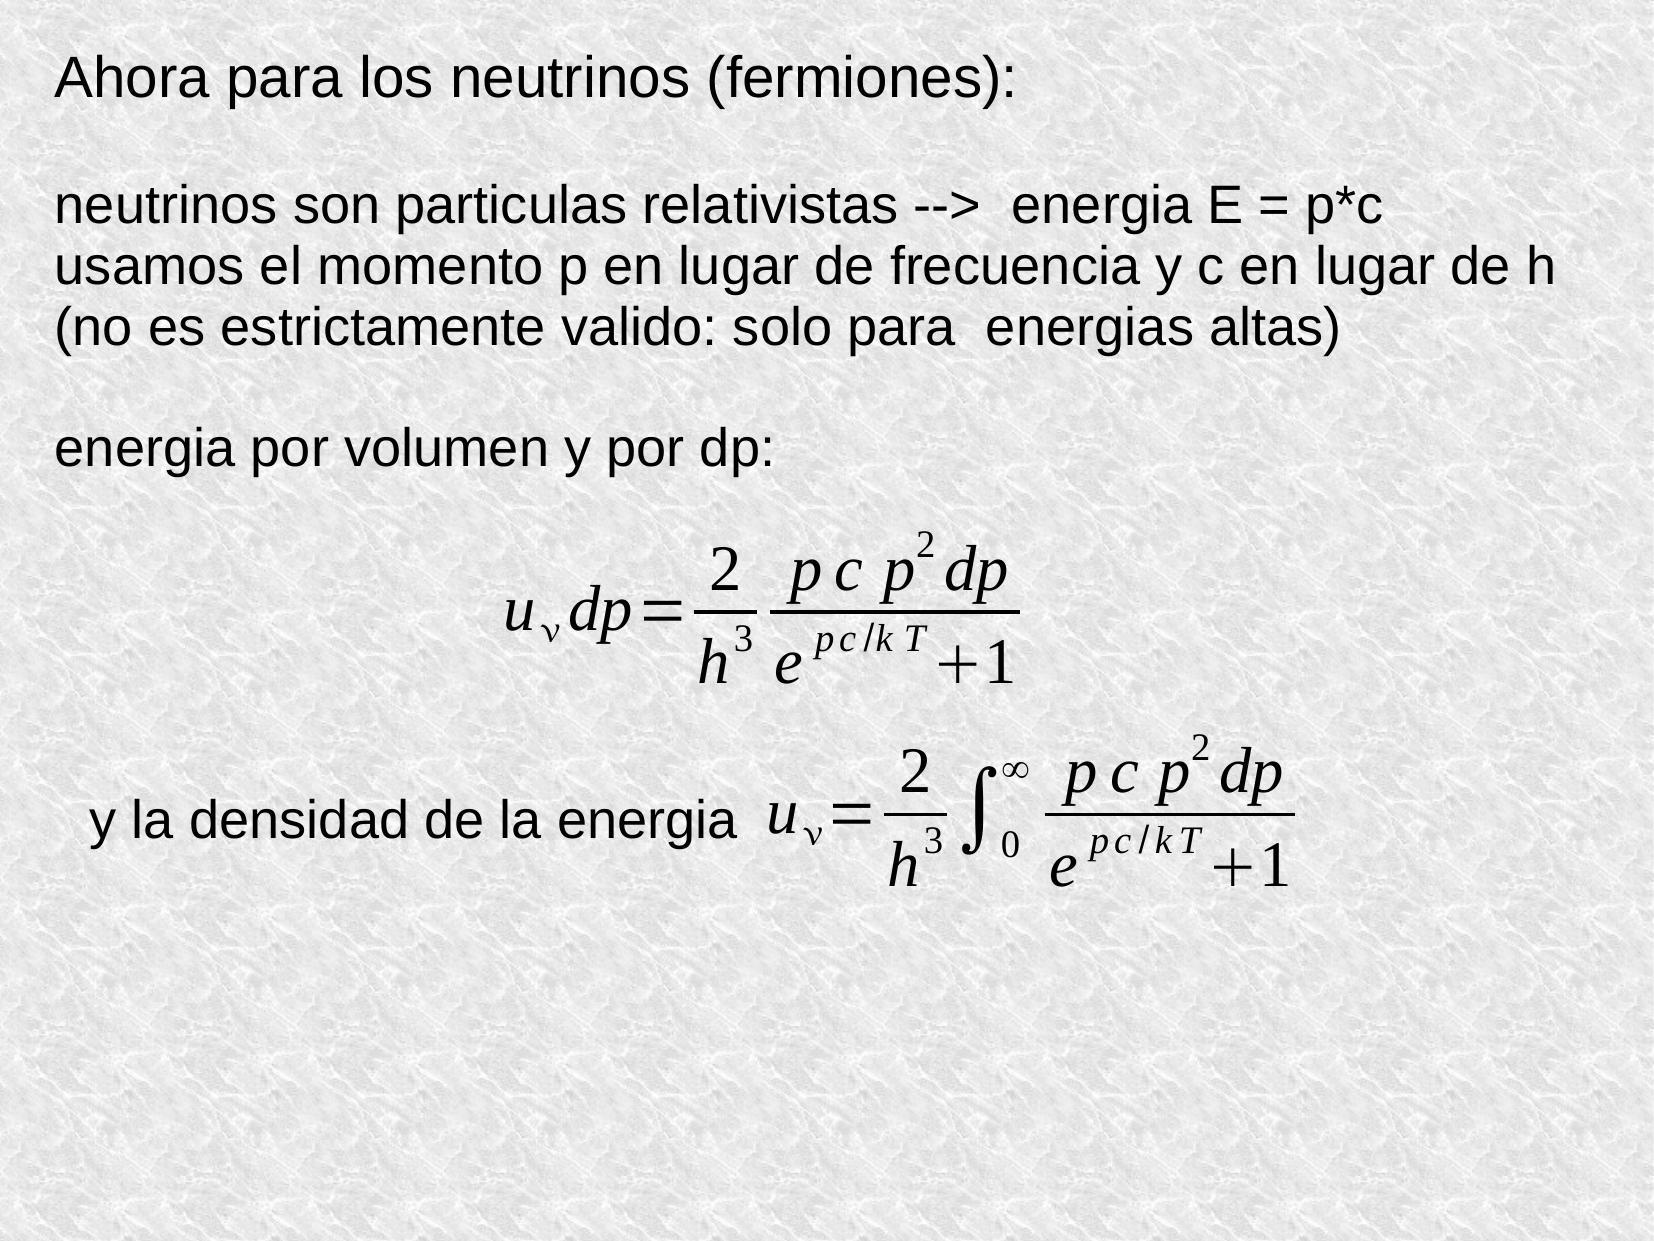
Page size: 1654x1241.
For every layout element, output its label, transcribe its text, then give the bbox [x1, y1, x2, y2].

text_box y la densidad de la energia [75, 782, 695, 863]
chart [487, 525, 1039, 698]
picture [0, 0, 1654, 1241]
text_box Ahora para los neutrinos (fermiones): neutrinos son particulas relativistas --> energia E = p*c usamos el momento p en lugar de frecuencia y c en lugar de h (no es estrictamente valido: solo para energias altas) energia por volumen y por dp: [40, 37, 1426, 521]
chart [750, 727, 1315, 901]
